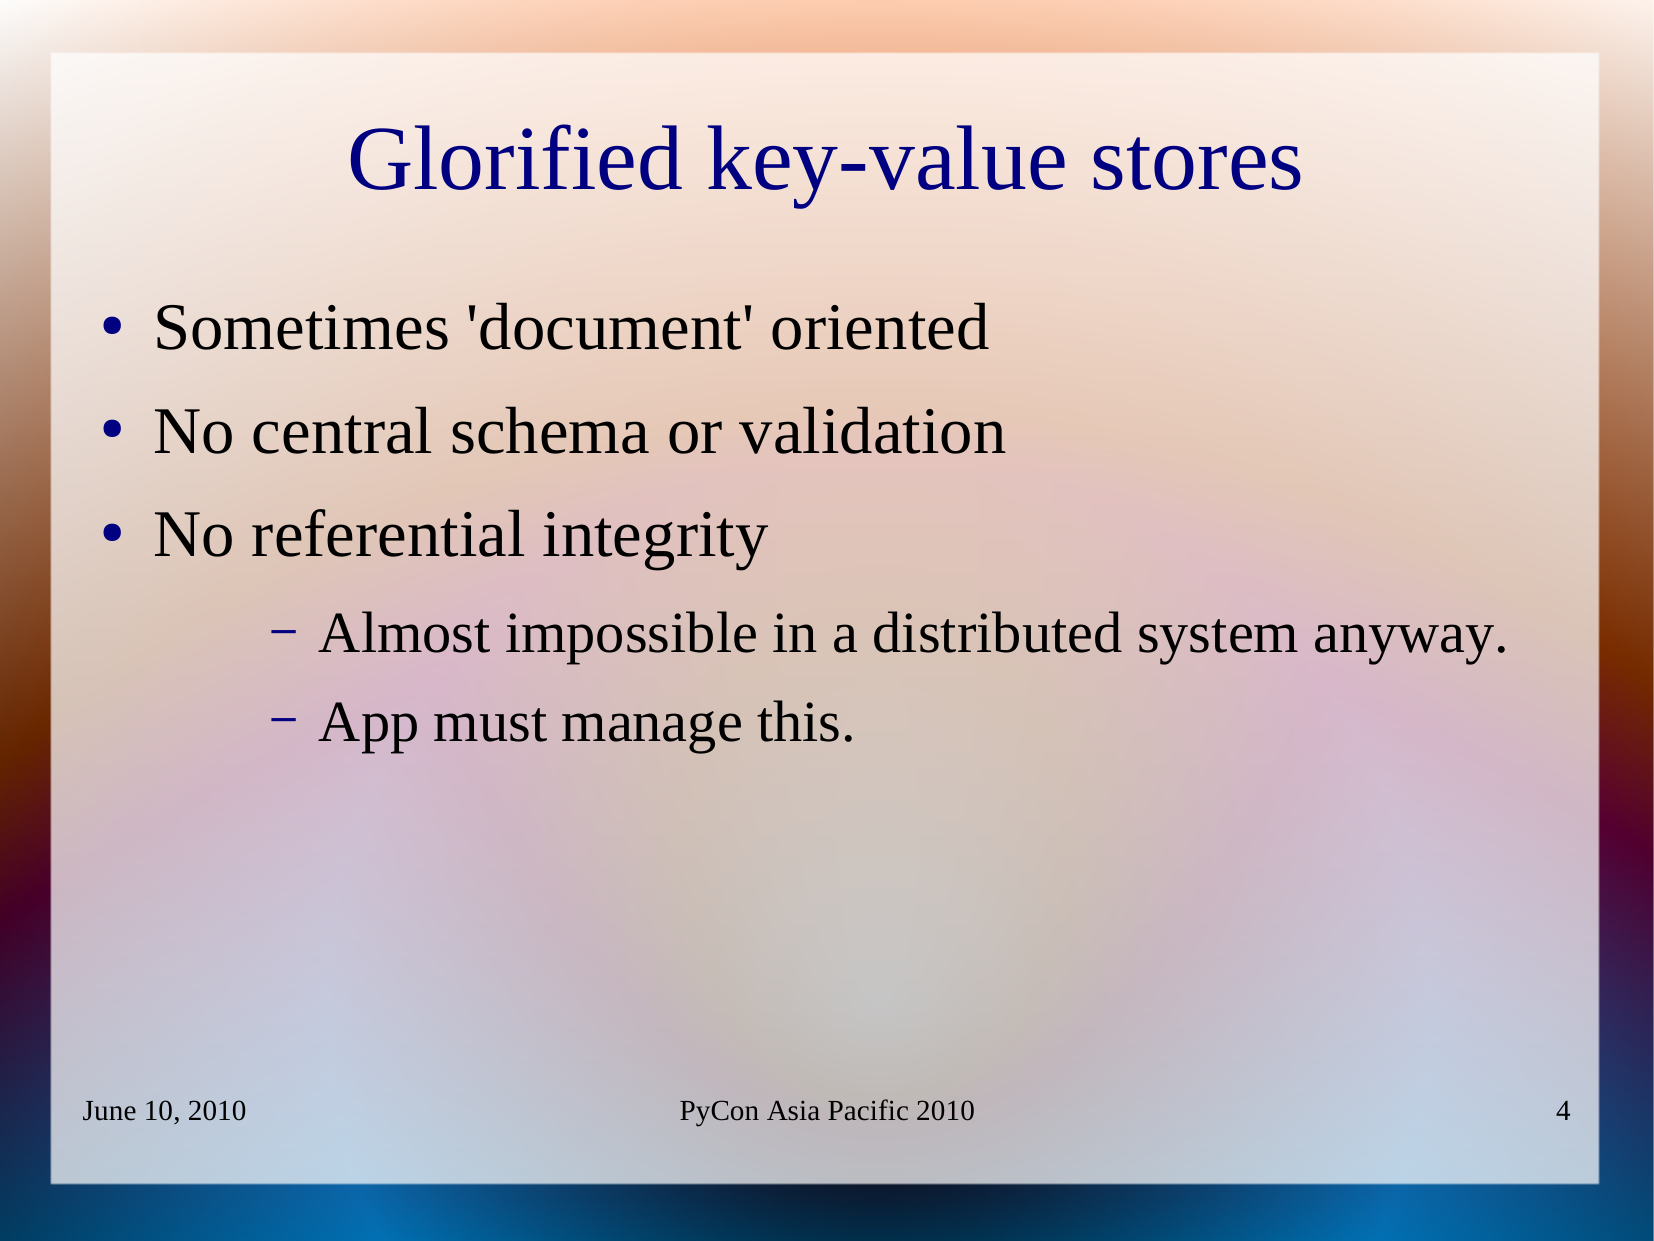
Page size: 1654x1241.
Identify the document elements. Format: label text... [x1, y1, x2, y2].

title Glorified key-value stores [82, 55, 1571, 263]
picture [0, 0, 1654, 1241]
list Sometimes 'document' oriented No central schema or validation No referential integrity Almost impossible in a distributed system anyway. App must manage this. [82, 290, 1571, 1034]
